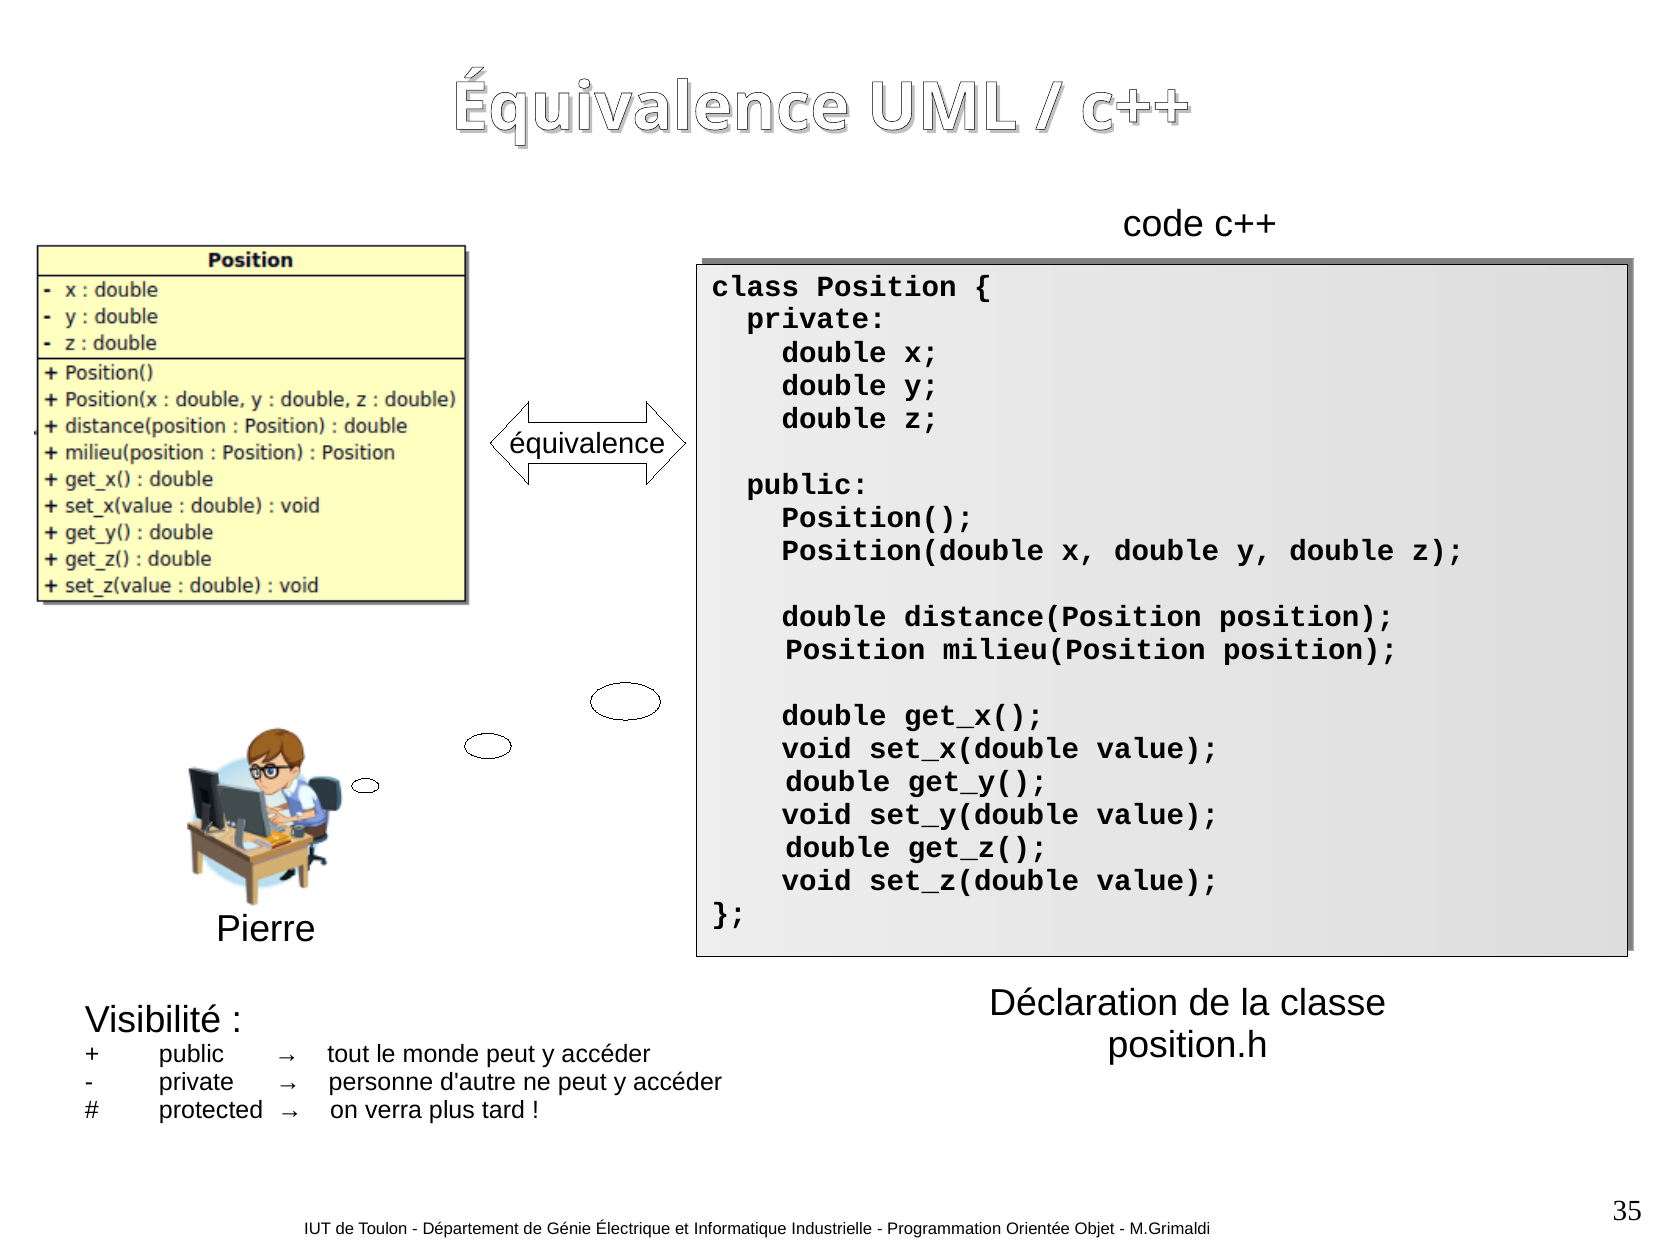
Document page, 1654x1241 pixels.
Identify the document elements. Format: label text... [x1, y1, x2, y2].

picture [34, 236, 485, 613]
text_box [590, 682, 661, 721]
title Équivalence UML / c++ [76, 0, 1565, 208]
text_box code c++ [1108, 194, 1293, 257]
text_box Déclaration de la classe position.h [974, 974, 1402, 1074]
text_box équivalence [490, 401, 686, 485]
text_box [351, 778, 379, 793]
text_box Pierre [201, 907, 331, 957]
text_box class Position { private: double x; double y; double z; public: Position(); Position(double x, double y, double z); double distance(Position position); Position milieu(Position position); double get_x(); void set_x(double value); double get_y(); void set_y(double value); double get_z(); void set_z(double value); }; [696, 264, 1628, 957]
text_box [464, 733, 512, 759]
picture [186, 720, 343, 907]
text_box Visibilité : + public → tout le monde peut y accéder - private → personne d'autre ne peut y accéder # protected → on verra plus tard ! [70, 990, 739, 1146]
